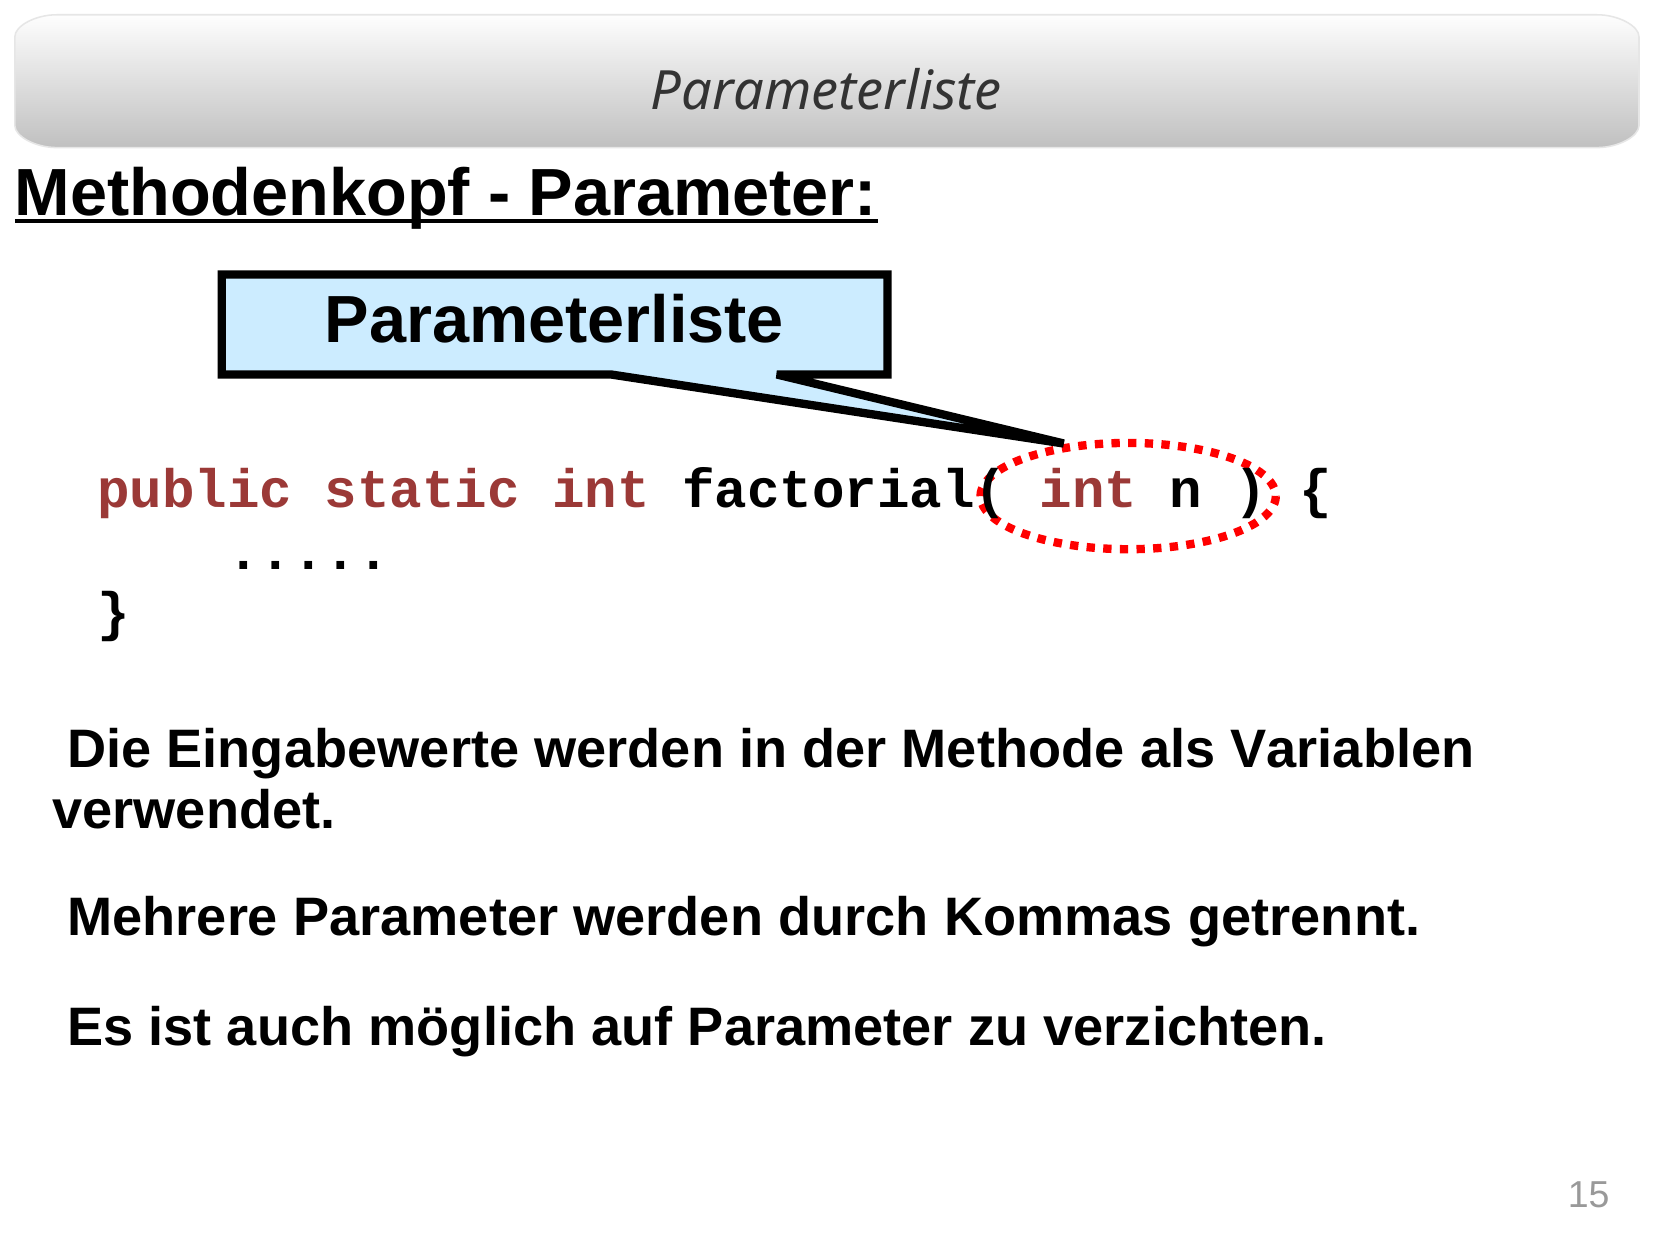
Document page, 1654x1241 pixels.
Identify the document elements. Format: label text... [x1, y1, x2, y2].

text_box Es ist auch möglich auf Parameter zu verzichten. [37, 988, 1476, 1065]
text_box Mehrere Parameter werden durch Kommas getrennt. [37, 878, 1476, 955]
text_box Die Eingabewerte werden in der Methode als Variablen verwendet. [37, 710, 1525, 848]
text_box Parameterliste [221, 274, 1064, 444]
text_box public static int factorial( int n ) { ..... } [82, 454, 1536, 655]
text_box Methodenkopf - Parameter: [0, 147, 1501, 238]
title Parameterliste [29, 29, 1624, 148]
